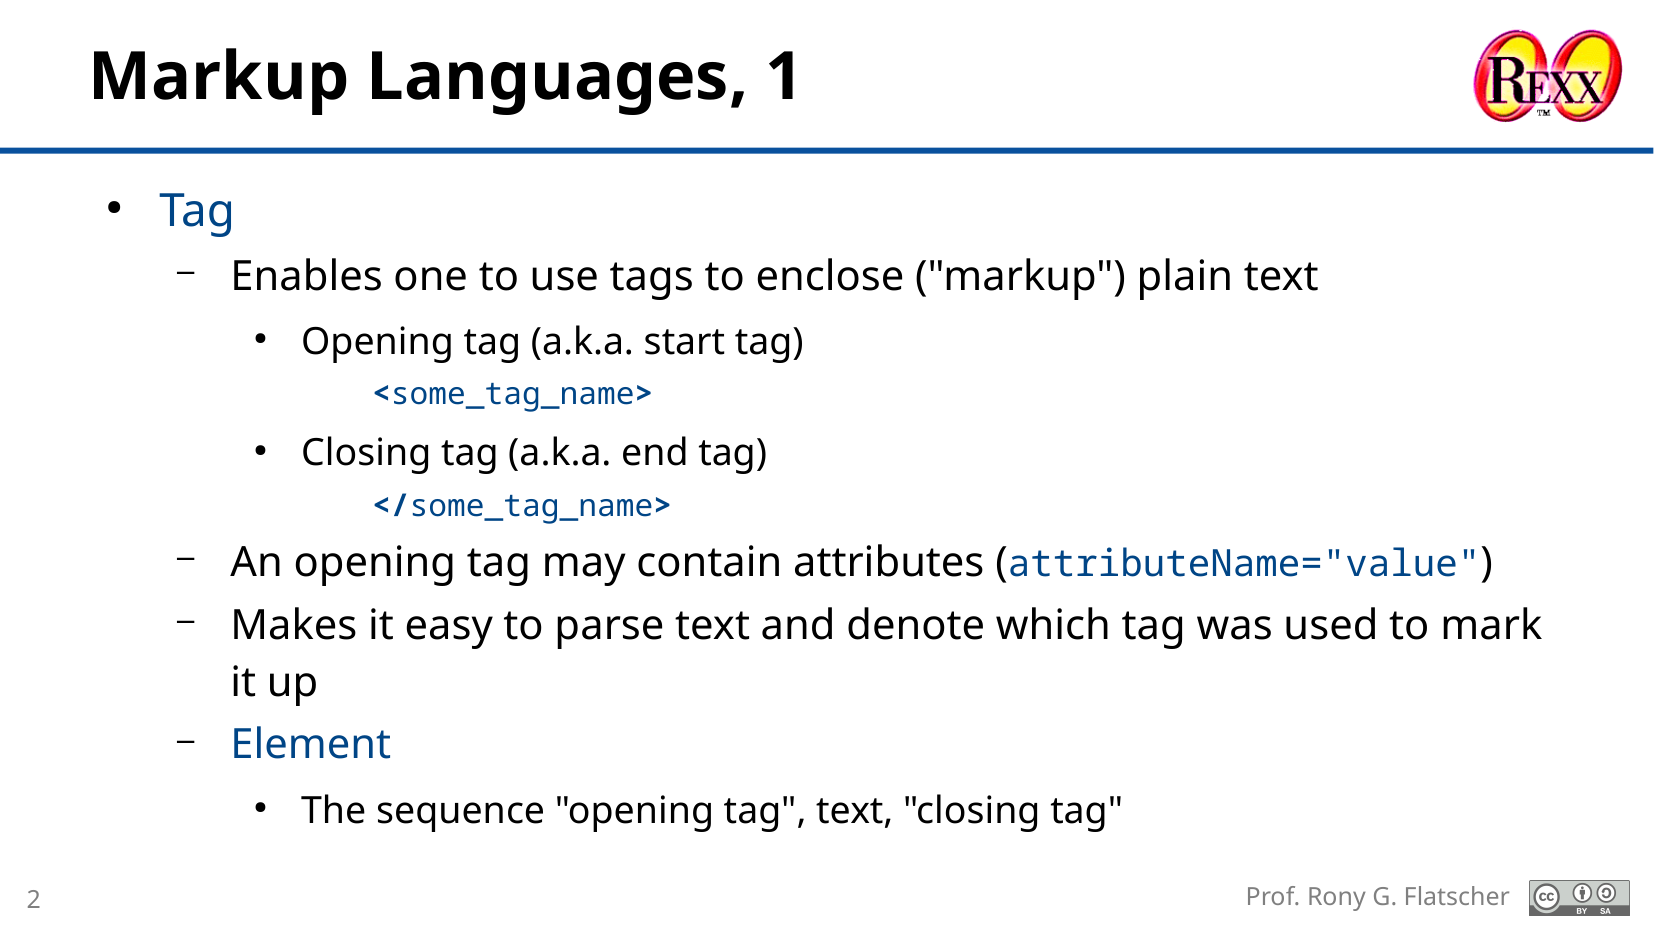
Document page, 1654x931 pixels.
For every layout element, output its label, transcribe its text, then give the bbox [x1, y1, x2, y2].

list Tag Enables one to use tags to enclose ("markup") plain text Opening tag (a.k.a. start tag) <some_tag_name> Closing tag (a.k.a. end tag) </some_tag_name> An opening tag may contain attributes (attributeName="value") Makes it easy to parse text and denote which tag was used to mark it up Element The sequence "opening tag", text, "closing tag" [88, 177, 1577, 857]
title Markup Languages, 1 [29, 0, 1654, 148]
